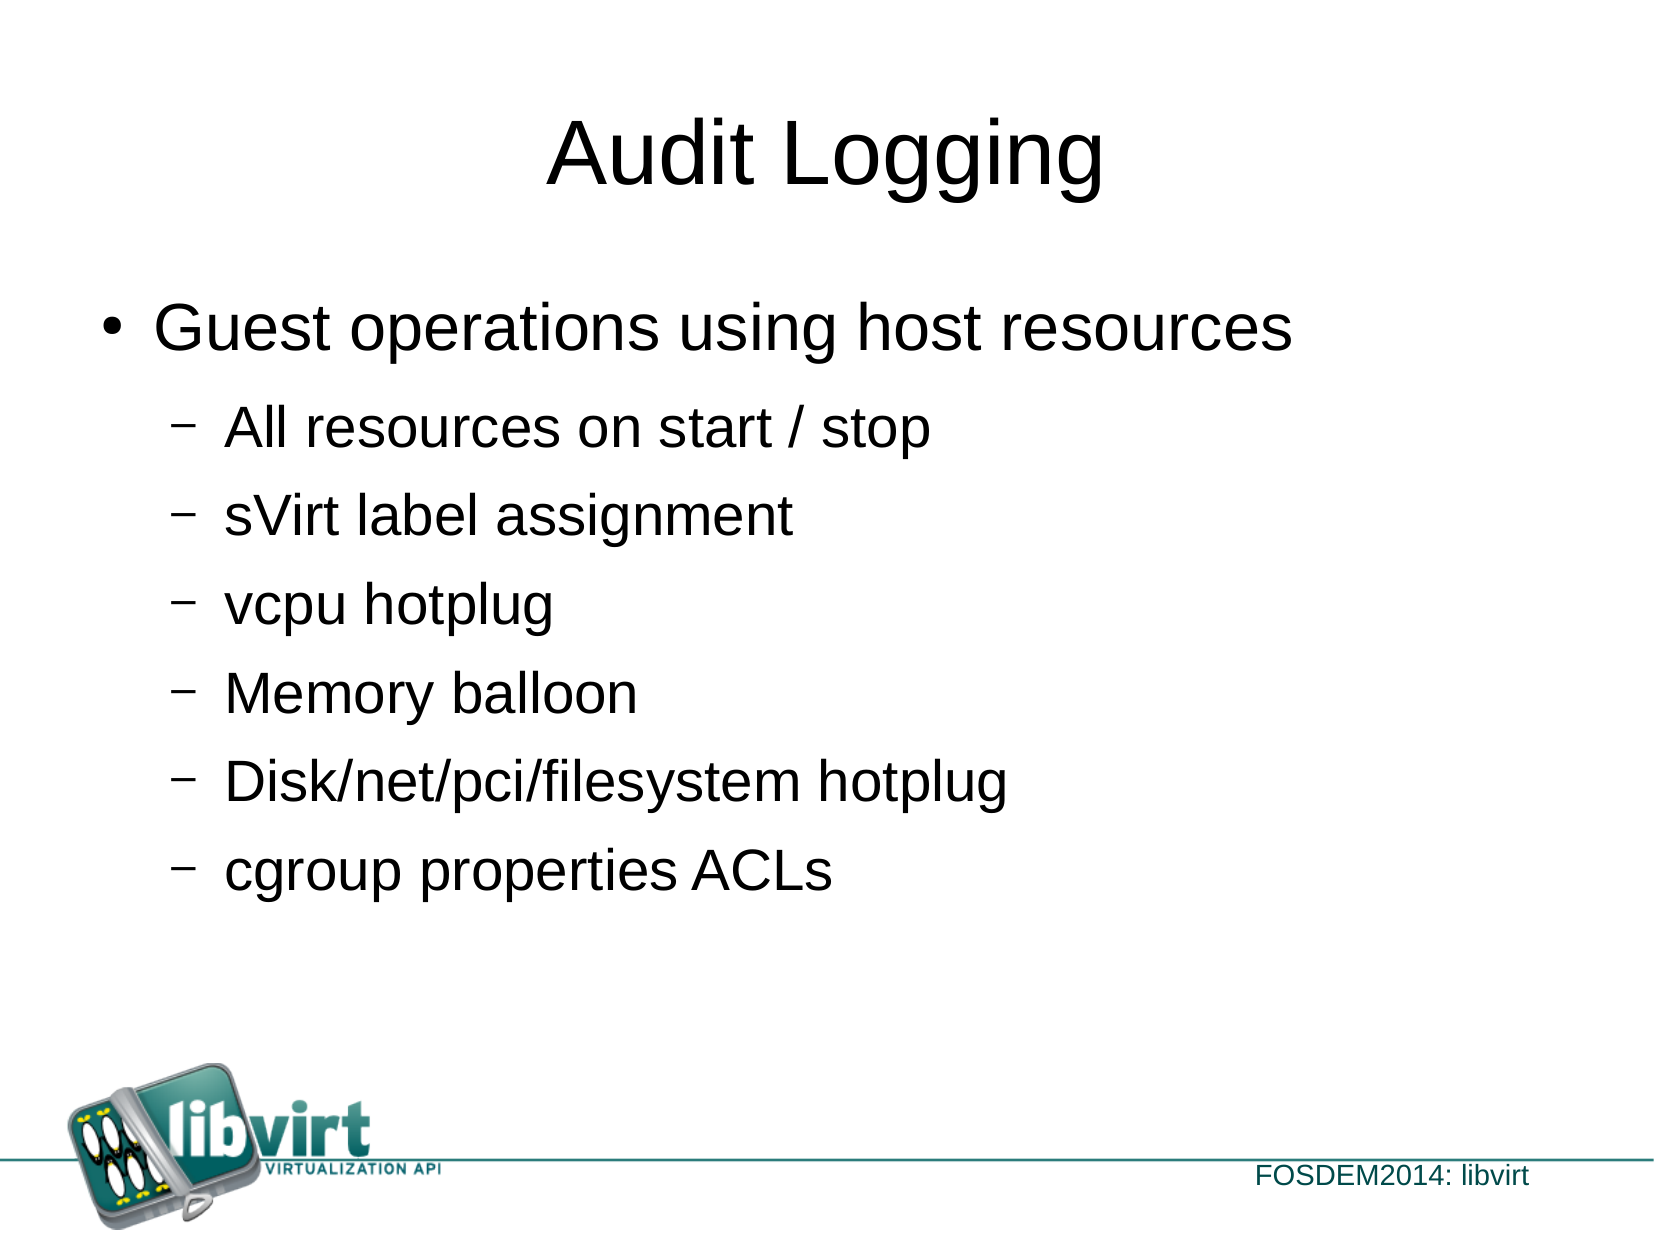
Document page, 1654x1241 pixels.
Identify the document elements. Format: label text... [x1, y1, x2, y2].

title Audit Logging [82, 49, 1571, 257]
list Guest operations using host resources All resources on start / stop sVirt label assignment vcpu hotplug Memory balloon Disk/net/pci/filesystem hotplug cgroup properties ACLs [82, 290, 1571, 1010]
picture [0, 1063, 1654, 1230]
